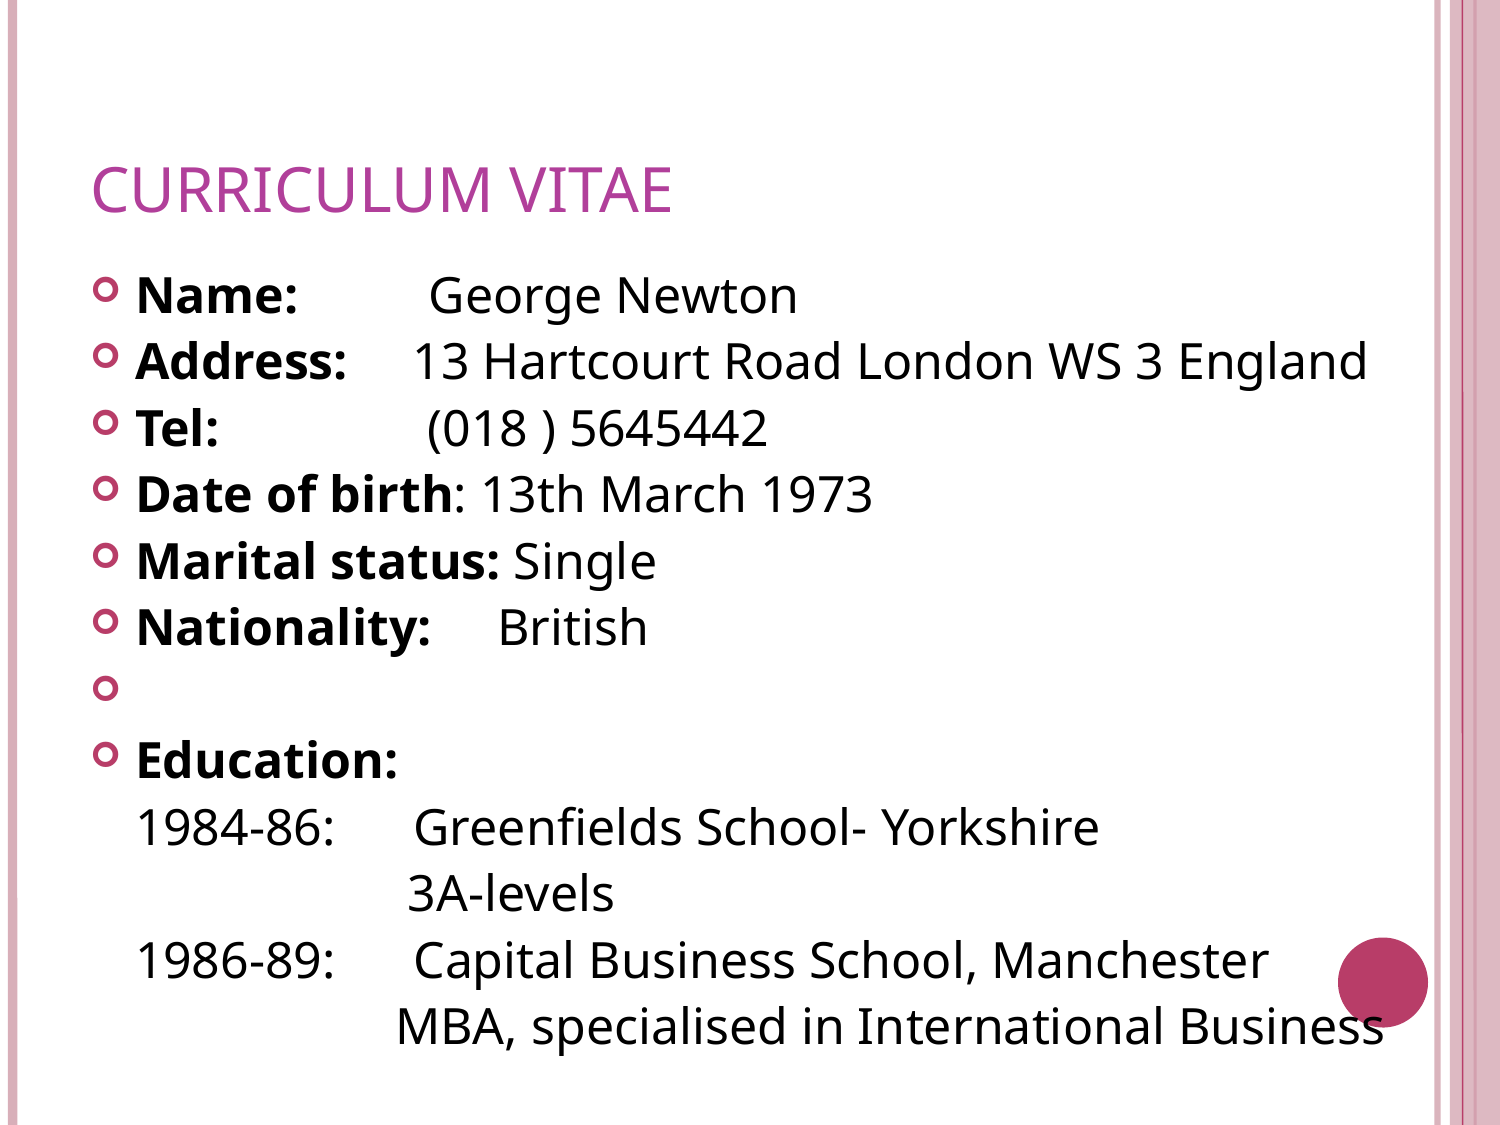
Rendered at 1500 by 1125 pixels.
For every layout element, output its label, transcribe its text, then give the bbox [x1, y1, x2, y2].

list Name: George Newton Address: 13 Hartcourt Road London WS 3 England Tel: (018 ) 5645442 Date of birth: 13th March 1973 Marital status: Single Nationality: British Education: 1984-86: Greenfields School- Yorkshire 3A-levels 1986-89: Capital Business School, Manchester MBA, specialised in International Business [75, 262, 1412, 1125]
title CURRICULUM VITAE [75, 45, 1300, 233]
